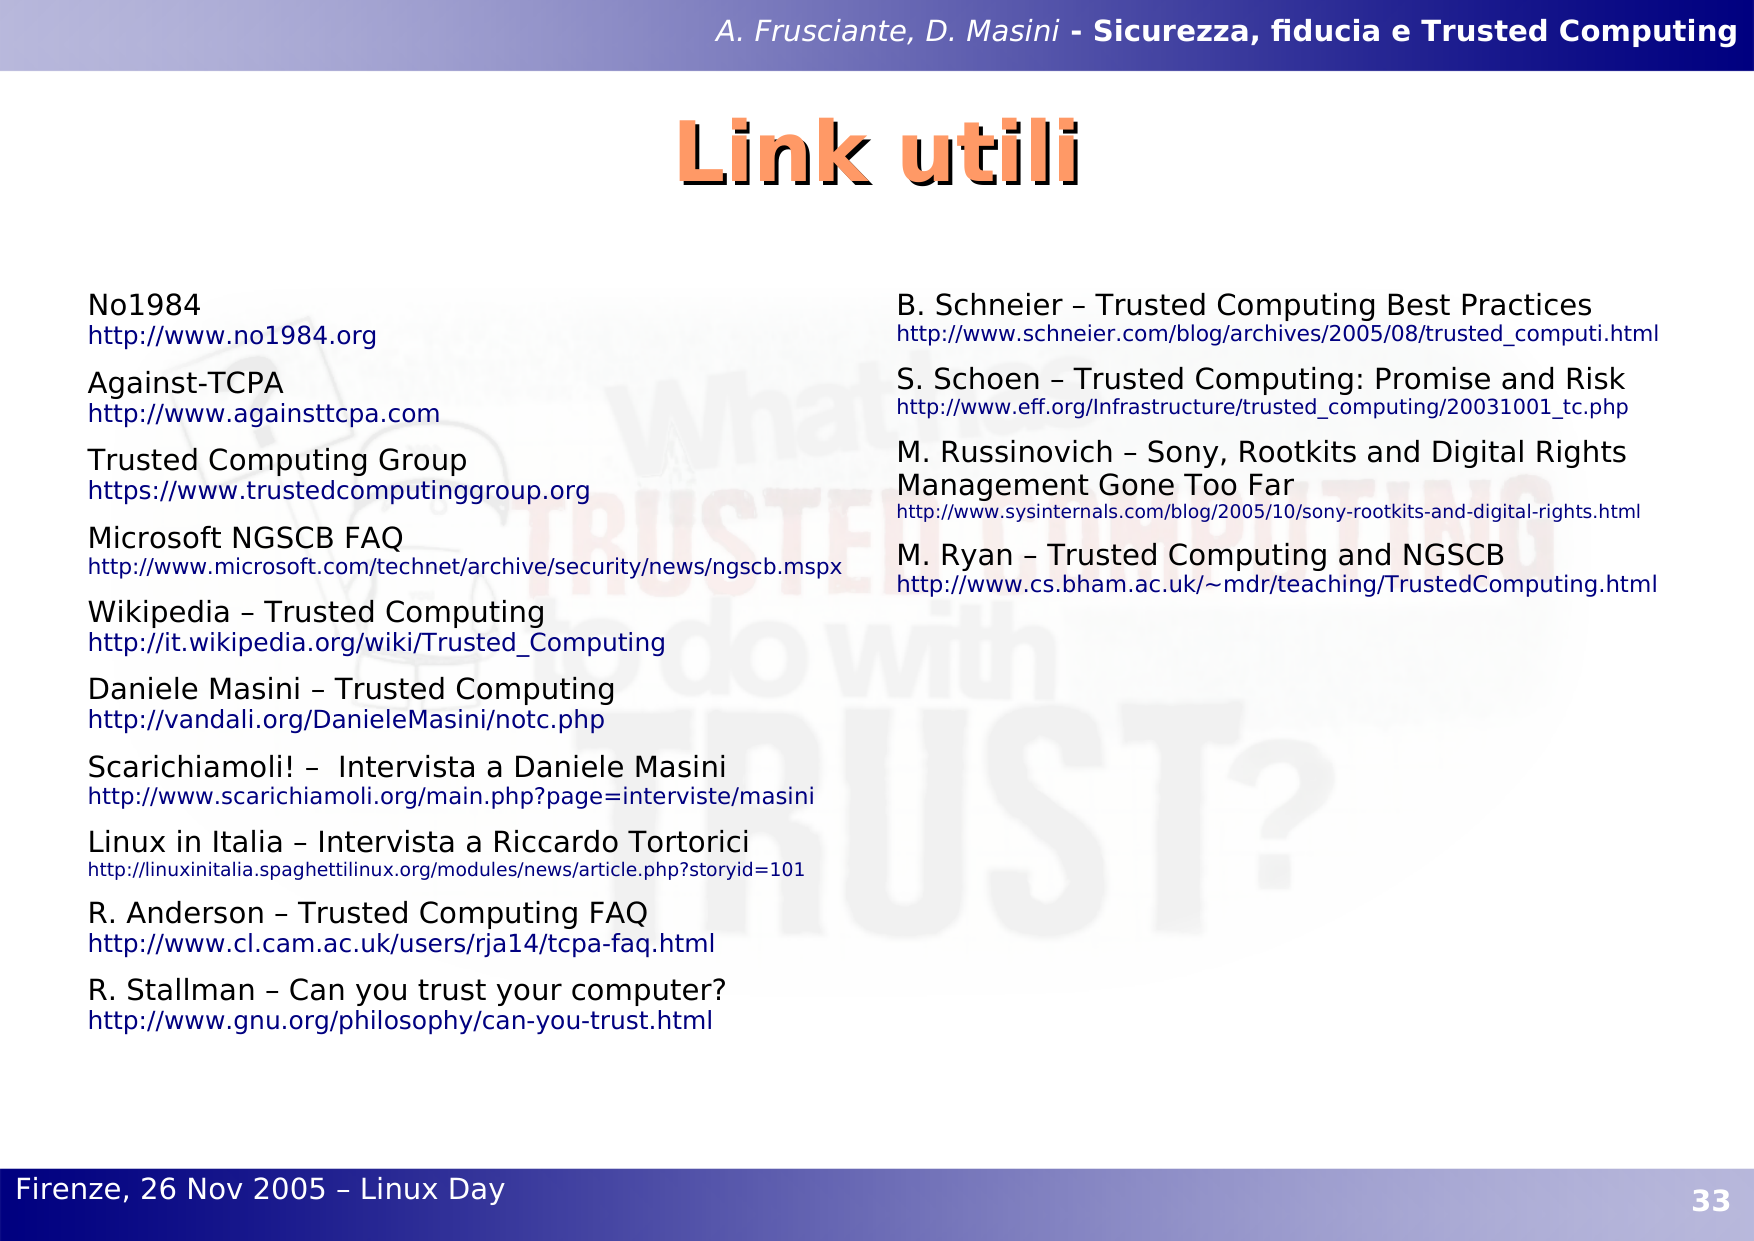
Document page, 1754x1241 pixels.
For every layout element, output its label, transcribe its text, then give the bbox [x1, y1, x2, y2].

list No1984 http://www.no1984.org Against-TCPA http://www.againsttcpa.com Trusted Computing Group https://www.trustedcomputinggroup.org Microsoft NGSCB FAQ http://www.microsoft.com/technet/archive/security/news/ngscb.mspx Wikipedia – Trusted Computing http://it.wikipedia.org/wiki/Trusted_Computing Daniele Masini – Trusted Computing http://vandali.org/DanieleMasini/notc.php Scarichiamoli! – Intervista a Daniele Masini http://www.scarichiamoli.org/main.php?page=interviste/masini Linux in Italia – Intervista a Riccardo Tortorici http://linuxinitalia.spaghettilinux.org/modules/news/article.php?storyid=101 R. Anderson – Trusted Computing FAQ http://www.cl.cam.ac.uk/users/rja14/tcpa-faq.html R. Stallman – Can you trust your computer? http://www.gnu.org/philosophy/can-you-trust.html [87, 289, 858, 1108]
text_box <numero> [1641, 1185, 1732, 1223]
list B. Schneier – Trusted Computing Best Practices http://www.schneier.com/blog/archives/2005/08/trusted_computi.html S. Schoen – Trusted Computing: Promise and Risk http://www.eff.org/Infrastructure/trusted_computing/20031001_tc.php M. Russinovich – Sony, Rootkits and Digital Rights Management Gone Too Far http://www.sysinternals.com/blog/2005/10/sony-rootkits-and-digital-rights.html M. Ryan – Trusted Computing and NGSCB http://www.cs.bham.ac.uk/~mdr/teaching/TrustedComputing.html [896, 289, 1667, 1108]
picture [0, 0, 1754, 1241]
text_box A. Frusciante, D. Masini - Sicurezza, fiducia e Trusted Computing [602, 7, 1754, 63]
text_box Firenze, 26 Nov 2005 – Linux Day [0, 1175, 763, 1234]
title Link utili [87, 49, 1667, 257]
